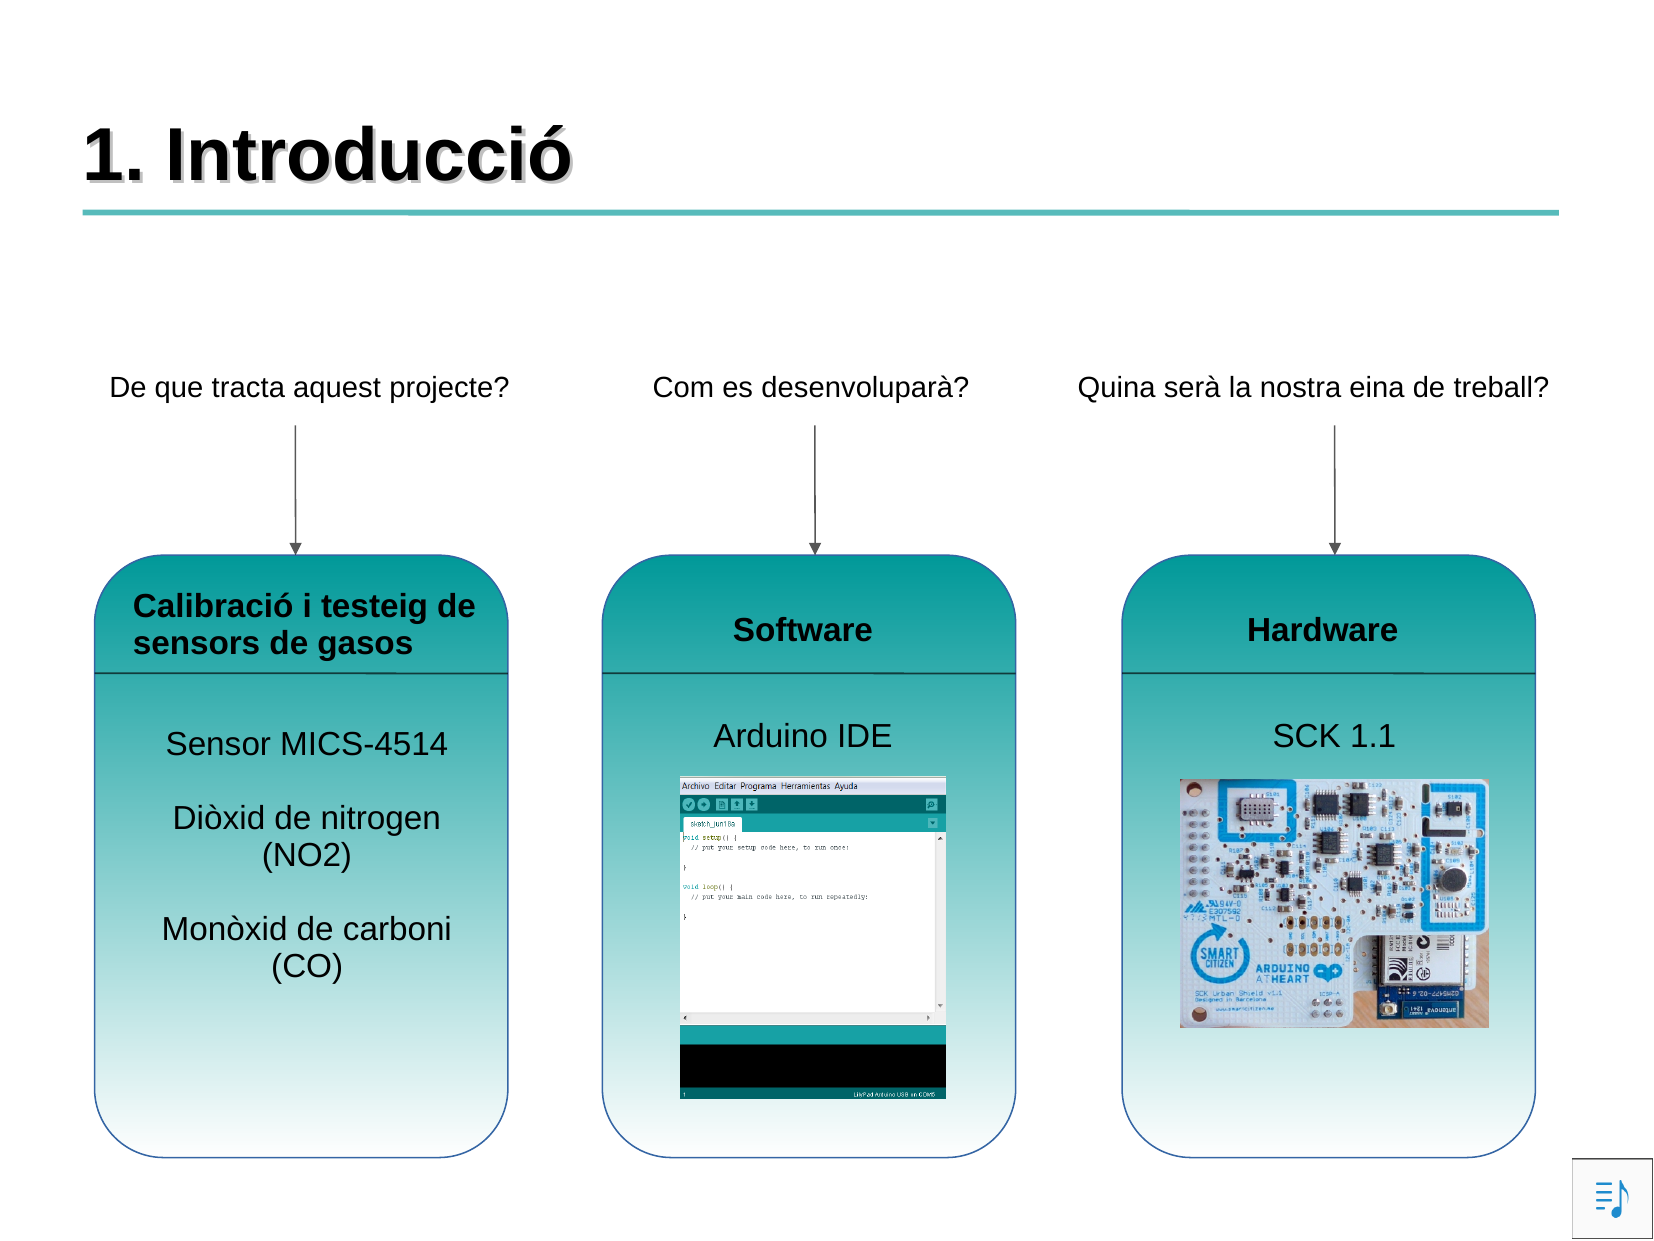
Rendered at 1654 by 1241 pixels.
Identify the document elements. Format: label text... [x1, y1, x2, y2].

text_box [1122, 555, 1536, 1158]
text_box Arduino IDE [673, 708, 934, 761]
text_box Calibració i testeig de sensors de gasos [118, 578, 497, 668]
text_box Quina serà la nostra eina de treball? [1062, 361, 1571, 461]
text_box [1570, 1157, 1654, 1240]
text_box Software [673, 602, 934, 655]
picture [680, 776, 946, 1099]
text_box De que tracta aquest projecte? [94, 361, 544, 461]
text_box Sensor MICS-4514 Diòxid de nitrogen (NO2) Monòxid de carboni (CO) [141, 715, 473, 1032]
text_box Hardware [1192, 602, 1453, 655]
text_box SCK 1.1 [1204, 708, 1465, 761]
text_box [602, 555, 1016, 1158]
text_box [94, 555, 508, 1158]
text_box Com es desenvoluparà? [637, 361, 1004, 461]
picture [1180, 779, 1489, 1028]
title 1. Introducció [82, 49, 1571, 257]
